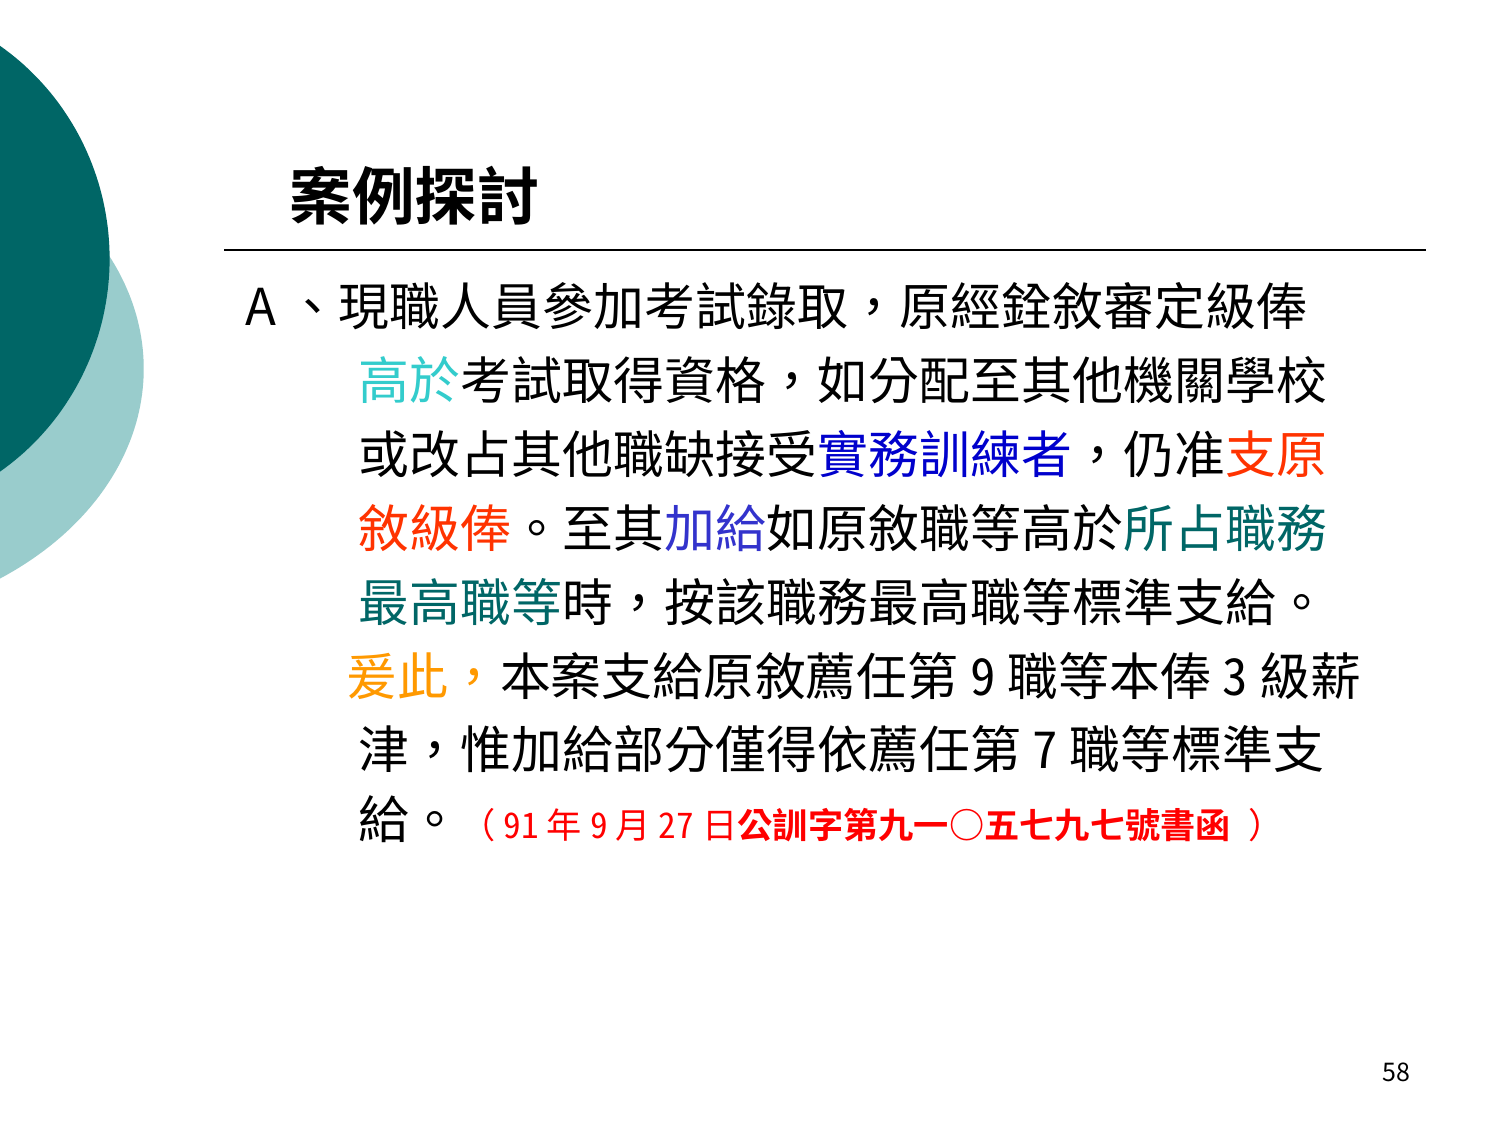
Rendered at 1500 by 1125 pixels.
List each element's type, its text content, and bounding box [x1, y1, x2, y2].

list A、現職人員參加考試錄取，原經銓敘審定級俸 高於考試取得資格，如分配至其他機關學校 或改占其他職缺接受實務訓練者，仍准支原 敘級俸。至其加給如原敘職等高於所占職務 最高職等時，按該職務最高職等標準支給。 爰此，本案支給原敘薦任第9職等本俸3級薪 津，惟加給部分僅得依薦任第7職等標準支 給。（91年9月27日公訓字第九一○五七九七號書函 ） [230, 267, 1400, 941]
text_box 案例探討 [230, 148, 599, 240]
